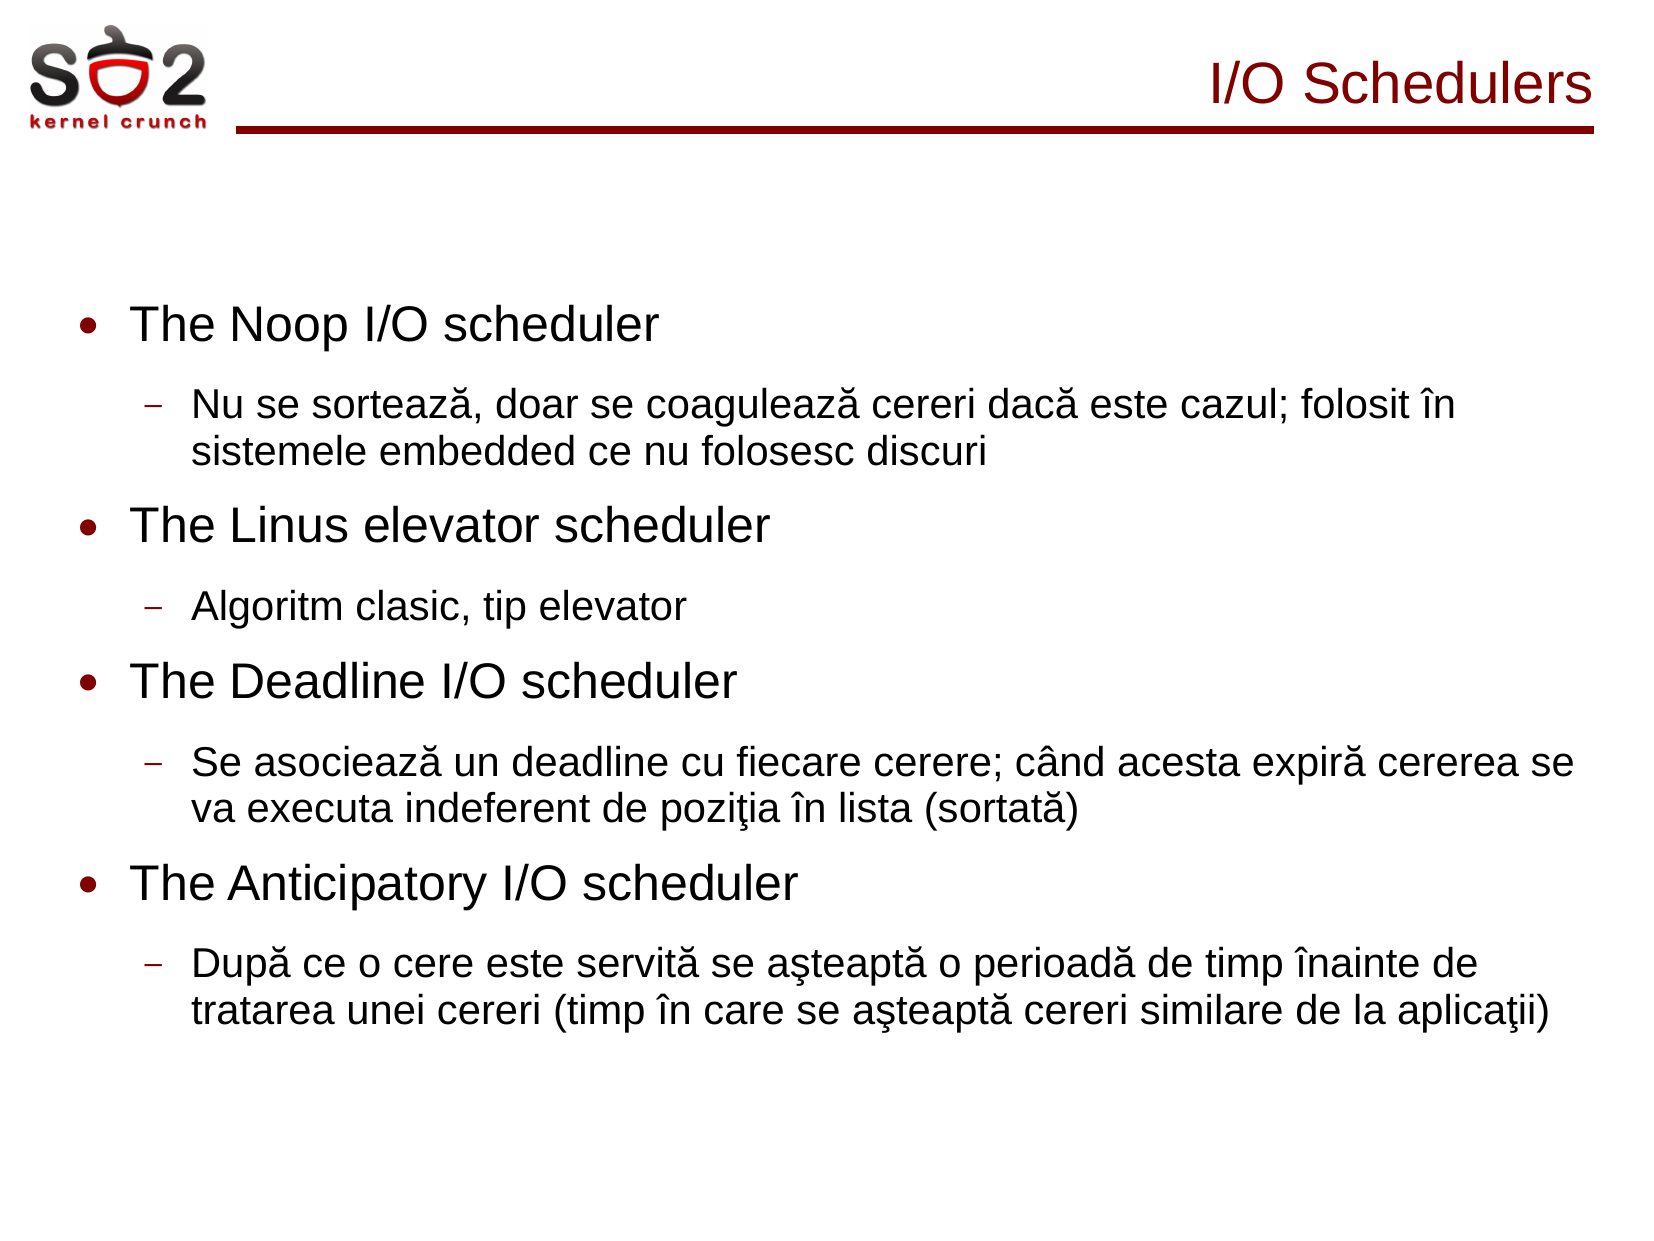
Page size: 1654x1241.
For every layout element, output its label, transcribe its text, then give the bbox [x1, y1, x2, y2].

title I/O Schedulers [236, 51, 1595, 117]
picture [29, 23, 207, 130]
list The Noop I/O scheduler Nu se sortează, doar se coagulează cereri dacă este cazul; folosit în sistemele embedded ce nu folosesc discuri The Linus elevator scheduler Algoritm clasic, tip elevator The Deadline I/O scheduler Se asociează un deadline cu fiecare cerere; când acesta expiră cererea se va executa indeferent de poziţia în lista (sortată) The Anticipatory I/O scheduler După ce o cere este servită se aşteaptă o perioadă de timp înainte de tratarea unei cereri (timp în care se aşteaptă cereri similare de la aplicaţii) [59, 184, 1595, 1145]
